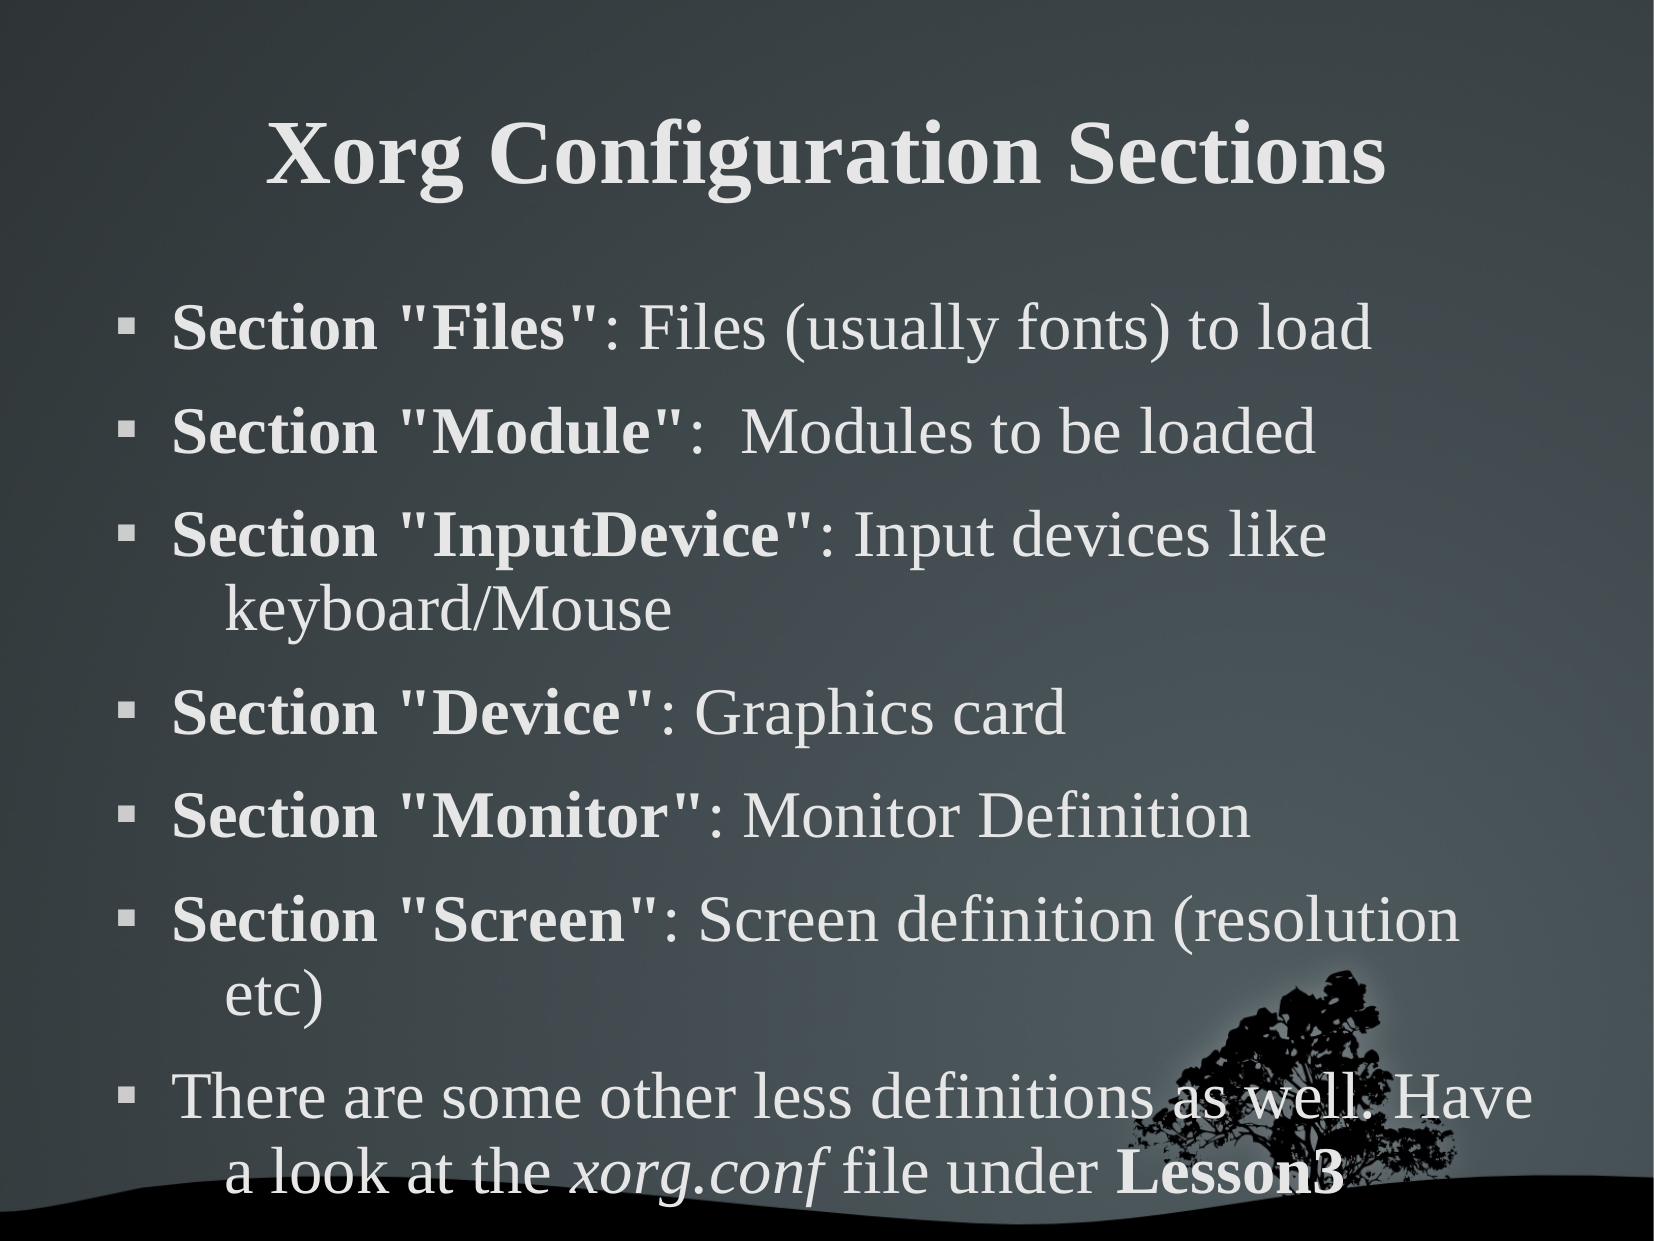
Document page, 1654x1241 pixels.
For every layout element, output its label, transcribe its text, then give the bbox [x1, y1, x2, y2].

title Xorg Configuration Sections [82, 49, 1571, 257]
list Section "Files": Files (usually fonts) to load Section "Module": Modules to be loaded Section "InputDevice": Input devices like keyboard/Mouse Section "Device": Graphics card Section "Monitor": Monitor Definition Section "Screen": Screen definition (resolution etc) There are some other less definitions as well. Have a look at the xorg.conf file under Lesson3 [82, 290, 1571, 1208]
picture [0, 0, 1654, 1241]
